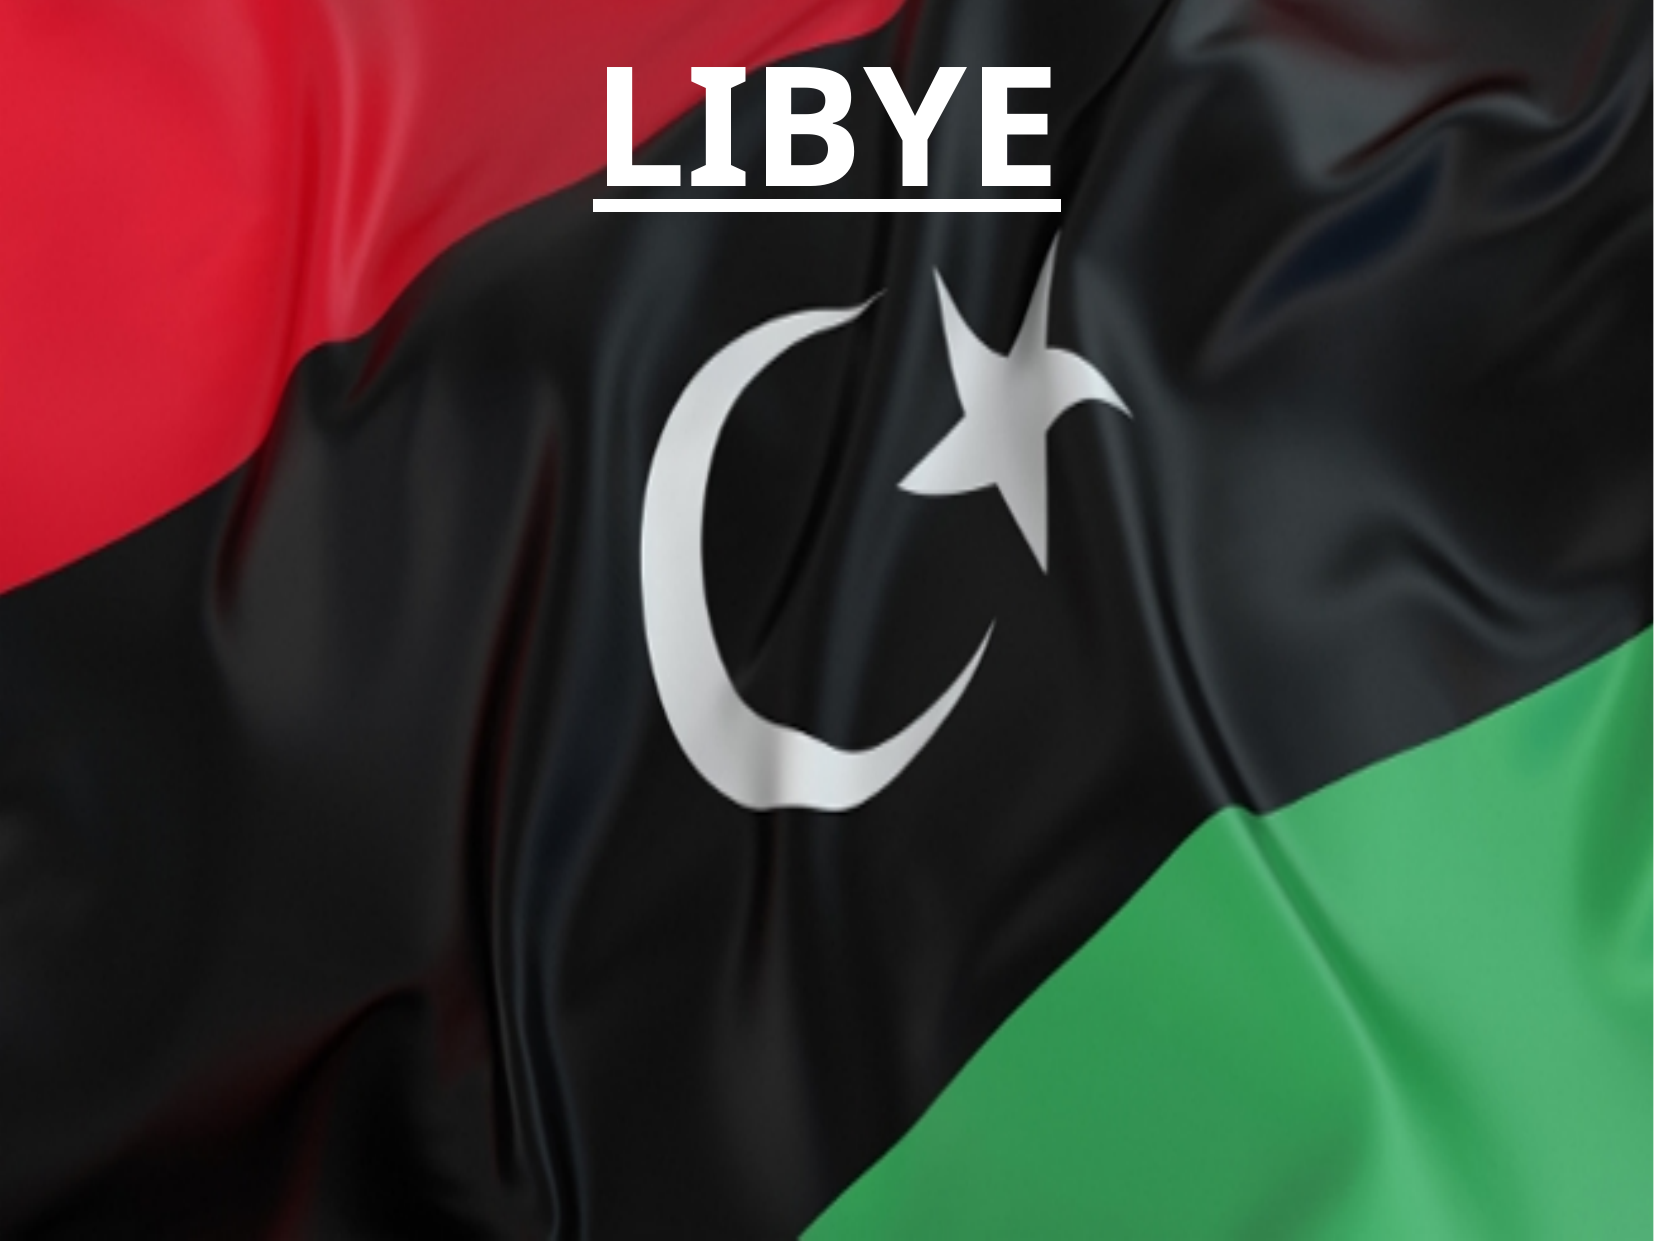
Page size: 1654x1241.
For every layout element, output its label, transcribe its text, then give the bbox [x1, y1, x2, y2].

title LIBYE [82, 5, 1571, 239]
picture [0, 0, 1654, 1241]
